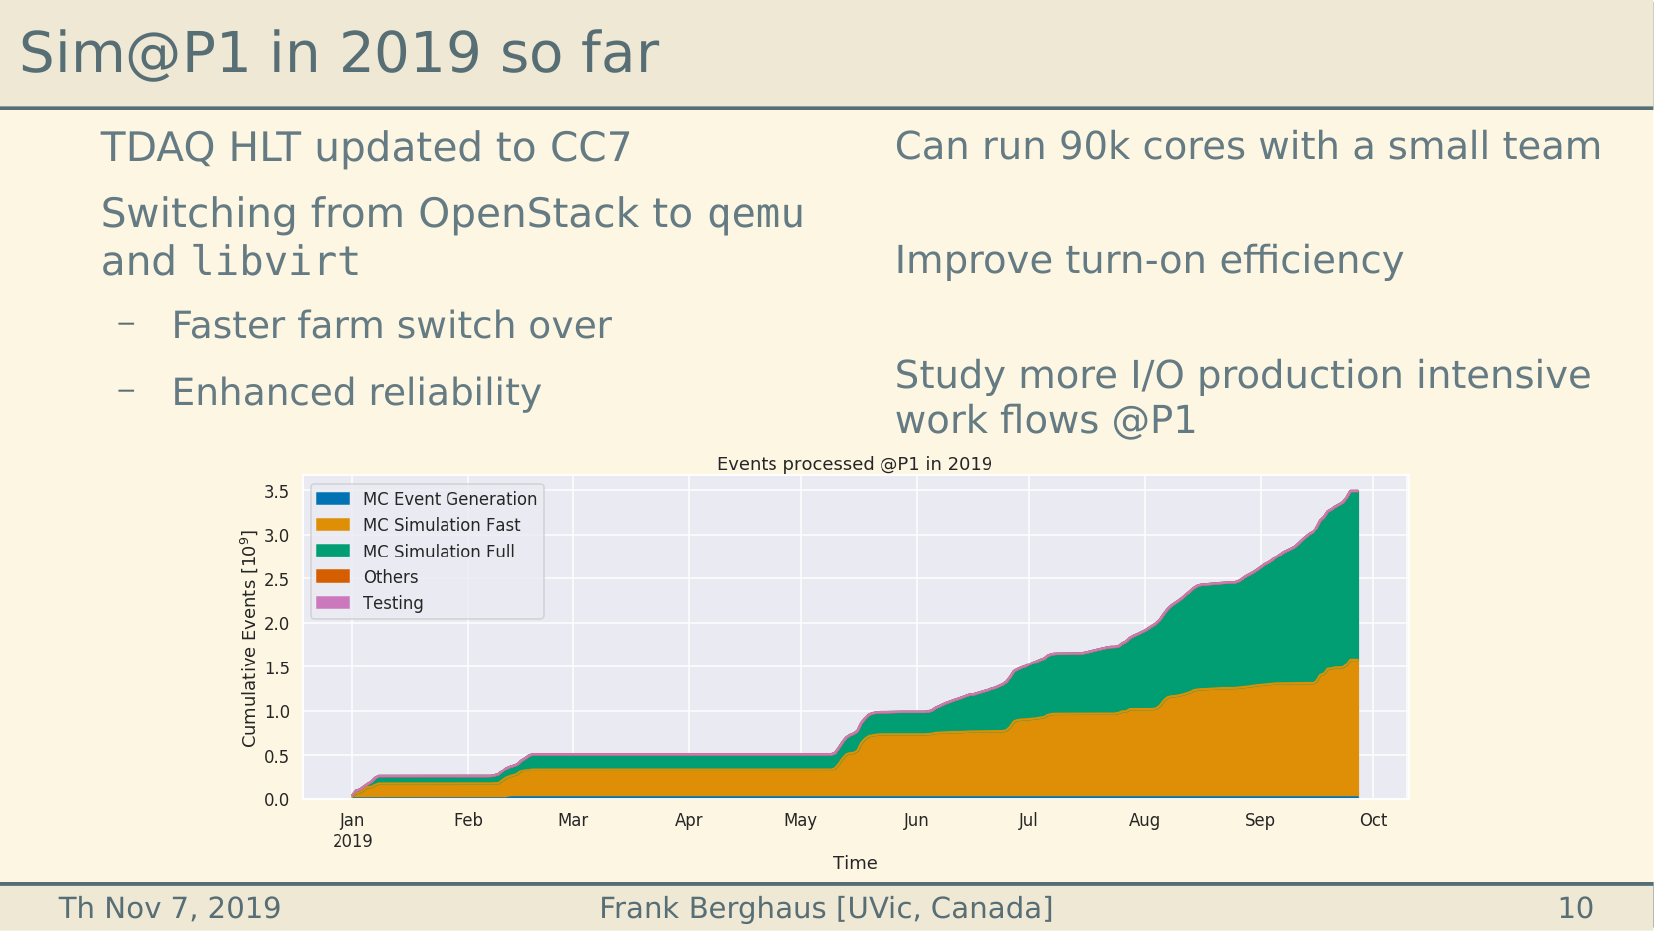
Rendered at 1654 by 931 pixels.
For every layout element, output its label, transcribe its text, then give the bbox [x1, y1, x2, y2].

list TDAQ HLT updated to CC7 Switching from OpenStack to qemu and libvirt Faster farm switch over Enhanced reliability [30, 123, 806, 478]
picture [231, 449, 1423, 878]
list Can run 90k cores with a small team Improve turn-on efficiency Study more I/O production intensive work flows @P1 [844, 123, 1621, 478]
title Sim@P1 in 2019 so far [2, 0, 1654, 107]
